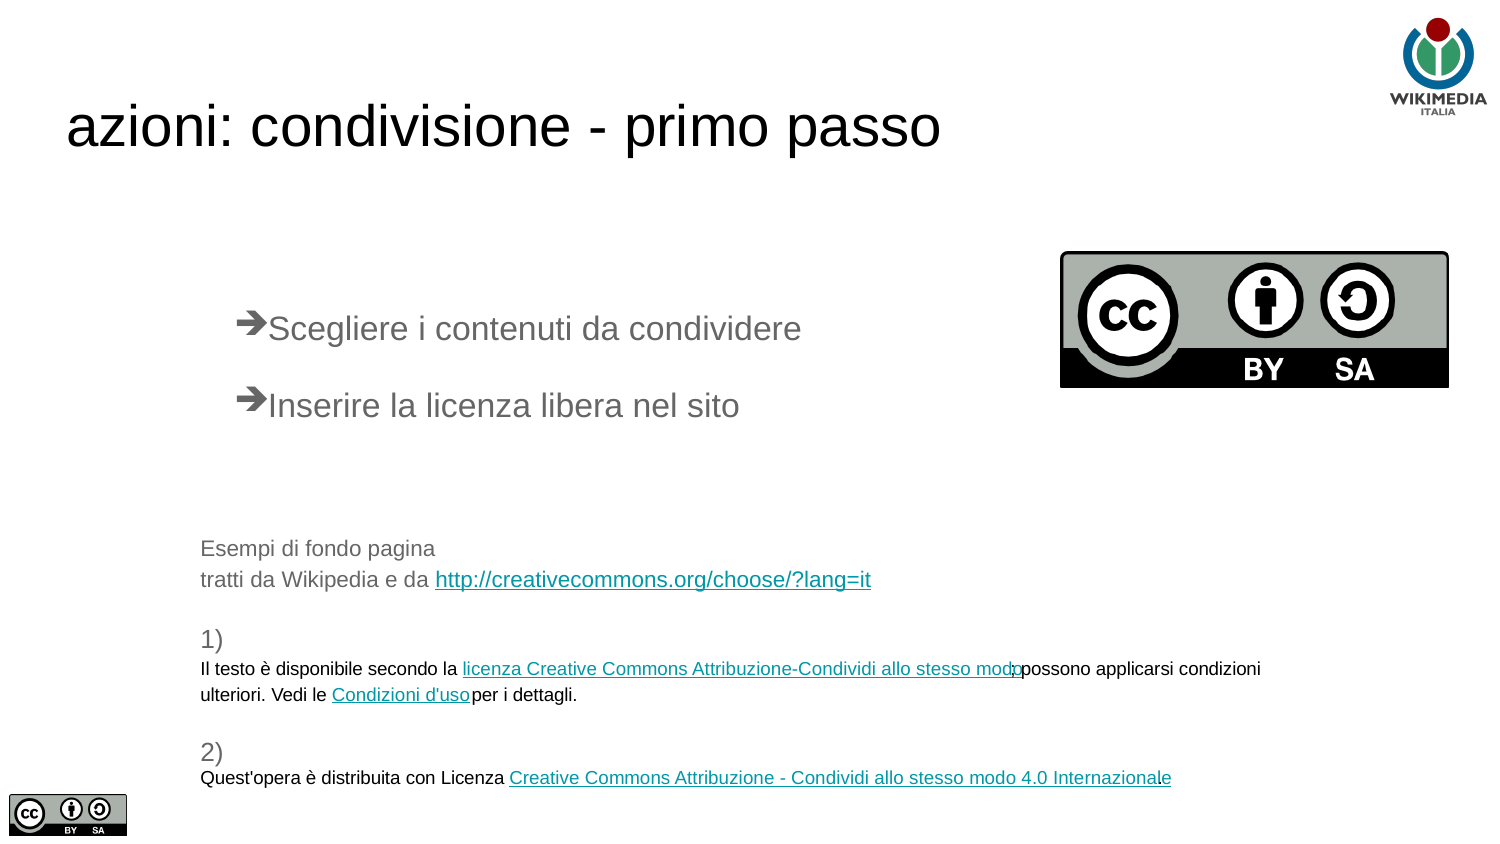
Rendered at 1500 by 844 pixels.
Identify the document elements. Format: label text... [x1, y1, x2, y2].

picture [9, 794, 127, 836]
title azioni: condivisione - primo passo [51, 72, 1449, 167]
list Scegliere i contenuti da condividere Inserire la licenza libera nel sito Esempi di fondo pagina tratti da Wikipedia e da http://creativecommons.org/choose/?lang=it 1) Il testo è disponibile secondo la licenza Creative Commons Attribuzione-Condividi allo stesso modo; possono applicarsi condizioni ulteriori. Vedi le Condizioni d'uso per i dettagli. 2) Quest'opera è distribuita con Licenza Creative Commons Attribuzione - Condividi allo stesso modo 4.0 Internazionale. [185, 285, 1316, 835]
picture [1389, 17, 1488, 116]
picture [1060, 251, 1449, 388]
